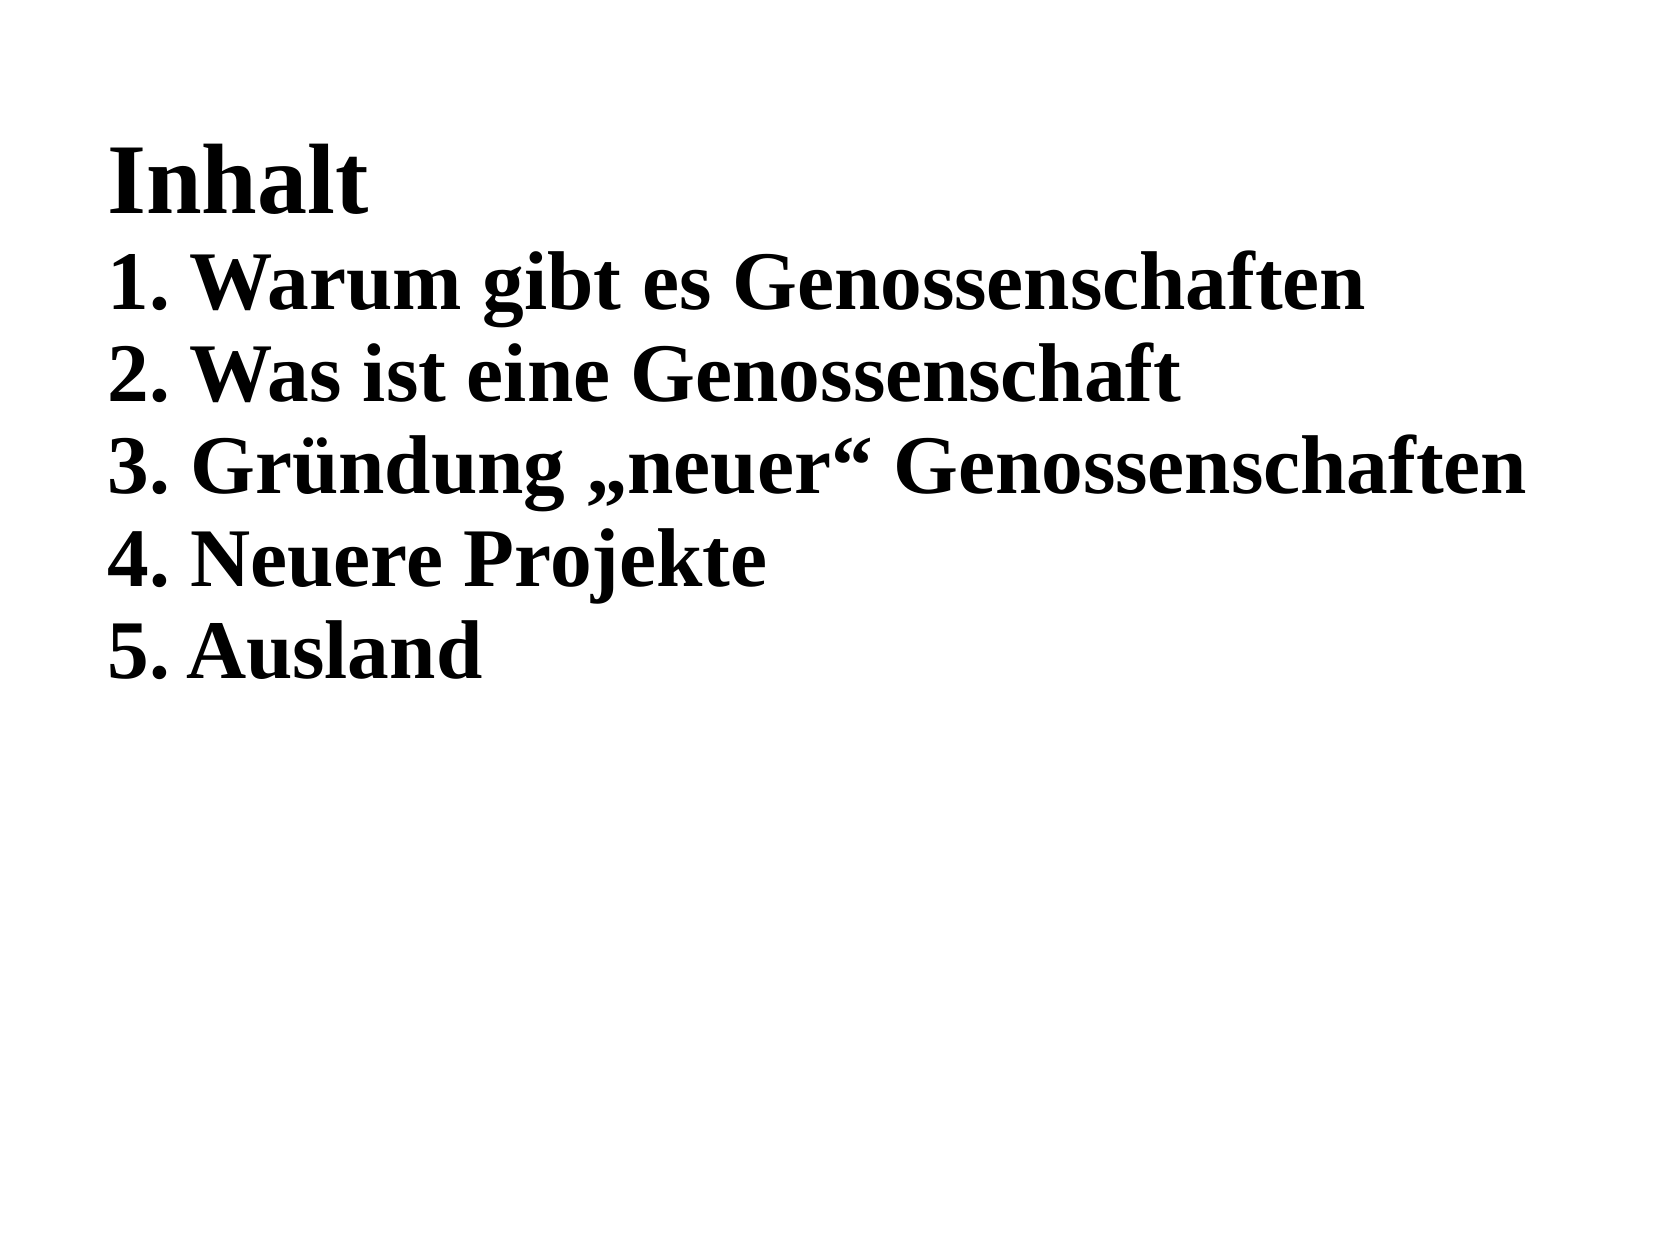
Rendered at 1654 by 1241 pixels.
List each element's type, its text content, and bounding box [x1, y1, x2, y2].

text_box Inhalt 1. Warum gibt es Genossenschaften 2. Was ist eine Genossenschaft 3. Gründung „neuer“ Genossenschaften 4. Neuere Projekte 5. Ausland [92, 116, 1561, 798]
